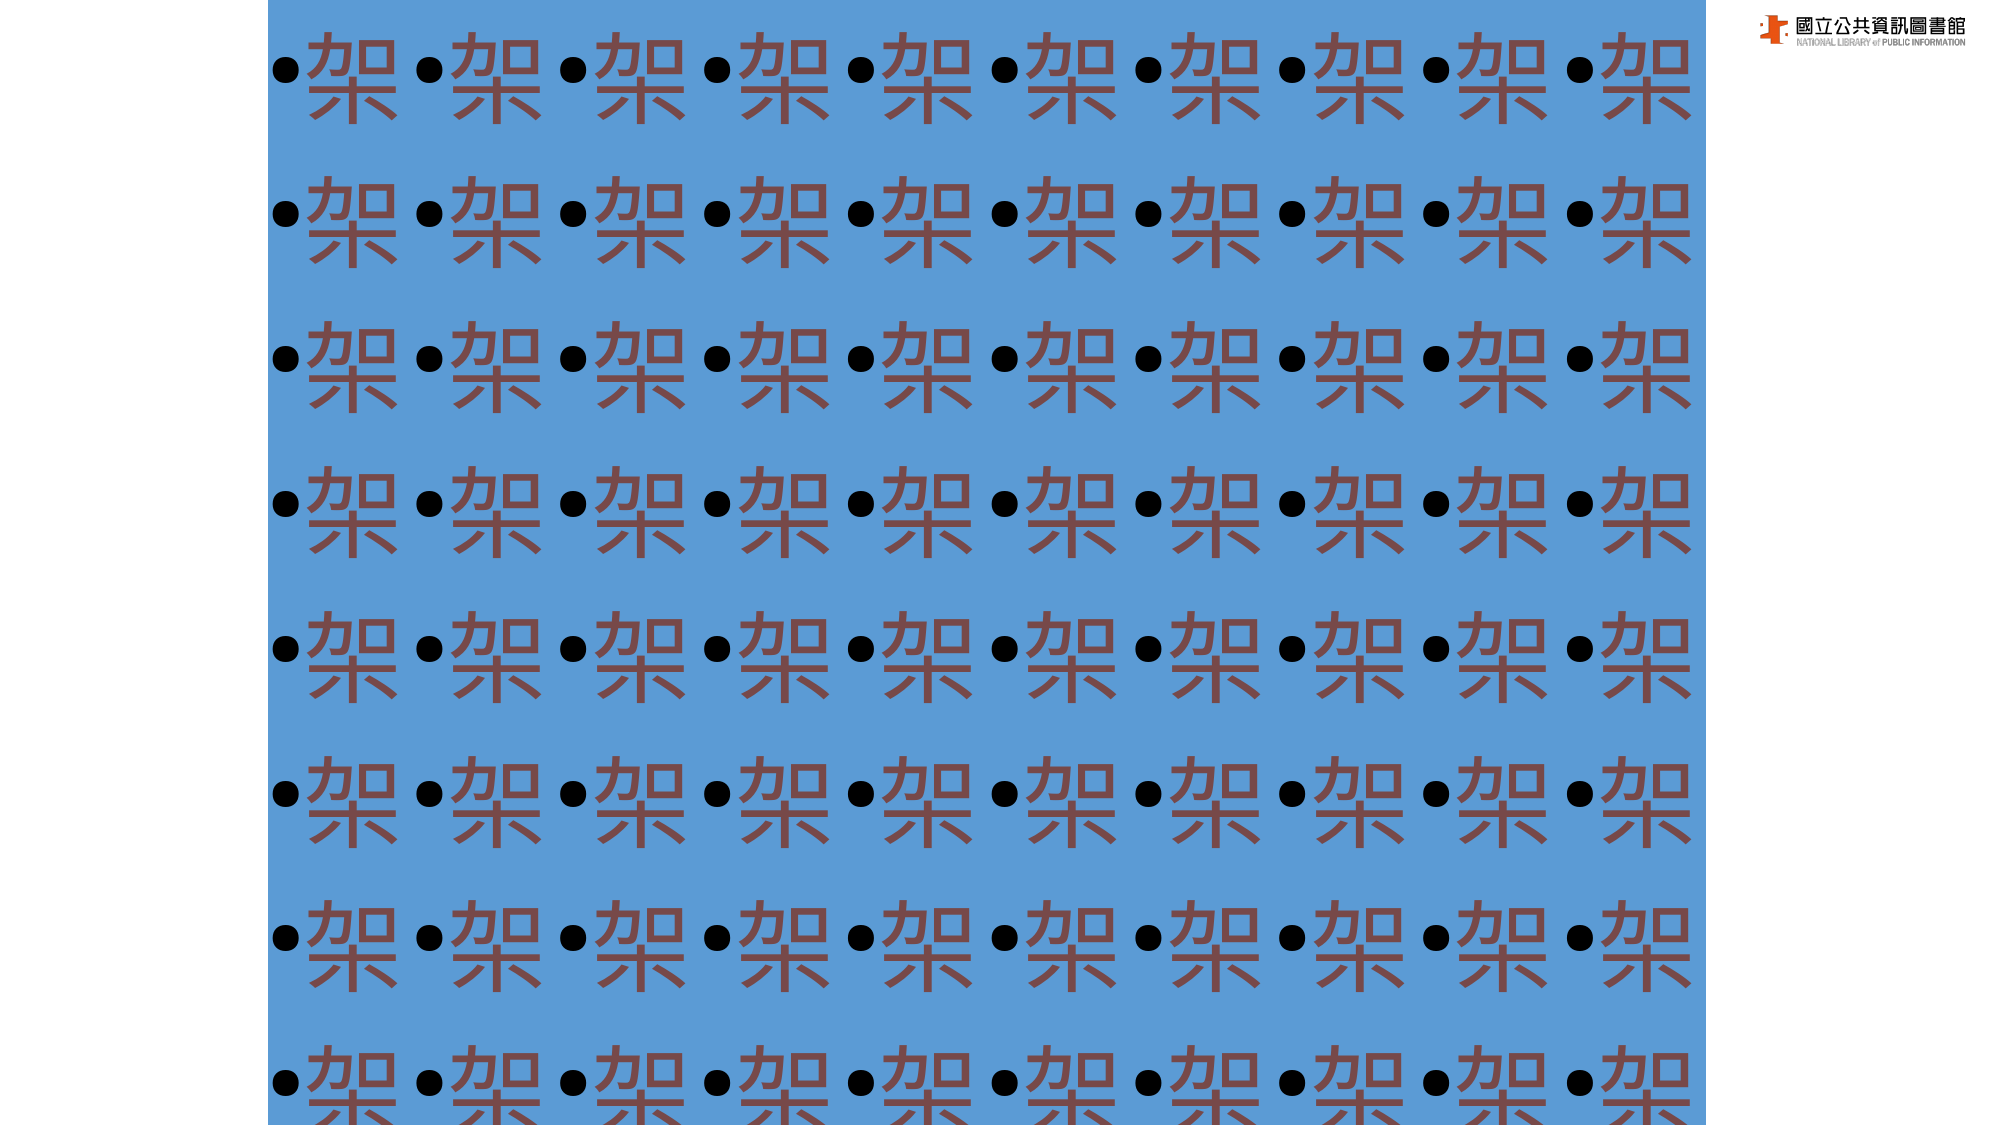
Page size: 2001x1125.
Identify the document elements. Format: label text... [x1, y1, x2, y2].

table_cell 架 [555, 1014, 699, 1125]
table_cell 架 [843, 145, 987, 290]
table_cell 架 [1131, 290, 1274, 434]
table_cell 架 [268, 724, 412, 869]
table_cell 架 [555, 869, 699, 1014]
table_header 架 [555, 0, 699, 145]
table_cell 架 [699, 869, 843, 1014]
table_cell 架 [843, 724, 987, 869]
table_cell 架 [1562, 290, 1706, 434]
table_header 架 [412, 0, 555, 145]
table_cell 架 [1418, 434, 1562, 579]
table_cell 架 [555, 724, 699, 869]
table_cell 架 [1131, 145, 1274, 290]
table_cell 架 [268, 579, 412, 724]
table_cell 架 [843, 434, 987, 579]
table_cell 架 [699, 1014, 843, 1125]
table_cell 架 [987, 724, 1131, 869]
table_cell 架 [1418, 869, 1562, 1014]
table_cell 架 [843, 869, 987, 1014]
table_cell 架 [1418, 579, 1562, 724]
table_cell 架 [412, 290, 555, 434]
table_cell 架 [1562, 579, 1706, 724]
table_cell 架 [412, 145, 555, 290]
table_cell 架 [843, 1014, 987, 1125]
table_cell 架 [987, 290, 1131, 434]
table_cell 架 [268, 1014, 412, 1125]
table_cell 架 [987, 1014, 1131, 1125]
table_header 架 [268, 0, 412, 145]
table_header 架 [1131, 0, 1274, 145]
table_cell 架 [987, 434, 1131, 579]
table_cell 架 [1274, 724, 1418, 869]
table_cell 架 [987, 145, 1131, 290]
table_cell 架 [699, 145, 843, 290]
table_cell 架 [412, 724, 555, 869]
table_header 架 [843, 0, 987, 145]
table_cell 架 [555, 145, 699, 290]
table_cell 架 [699, 290, 843, 434]
table_cell 架 [1562, 145, 1706, 290]
table_cell 架 [412, 434, 555, 579]
table_cell 架 [987, 579, 1131, 724]
table_header 架 [1274, 0, 1418, 145]
table_cell 架 [1274, 290, 1418, 434]
table_cell 架 [268, 434, 412, 579]
table_cell 架 [1418, 145, 1562, 290]
table_cell 架 [555, 290, 699, 434]
table_cell 架 [1562, 869, 1706, 1014]
table_cell 架 [1131, 434, 1274, 579]
table_cell 架 [268, 290, 412, 434]
table_cell 架 [1274, 1014, 1418, 1125]
table_cell 架 [1274, 579, 1418, 724]
table_header 架 [987, 0, 1131, 145]
table_cell 架 [1131, 869, 1274, 1014]
table_cell 架 [412, 579, 555, 724]
table_cell 架 [699, 724, 843, 869]
table_cell 架 [987, 869, 1131, 1014]
table_cell 架 [699, 434, 843, 579]
table_cell 架 [1562, 434, 1706, 579]
table_cell 架 [1274, 869, 1418, 1014]
table_header 架 [1562, 0, 1706, 145]
table_cell 架 [555, 434, 699, 579]
table_cell 架 [843, 579, 987, 724]
table_cell 架 [1562, 724, 1706, 869]
table_cell 架 [1131, 579, 1274, 724]
table_cell 架 [1274, 145, 1418, 290]
table_cell 架 [699, 579, 843, 724]
table_cell 架 [1418, 1014, 1562, 1125]
table_cell 架 [412, 1014, 555, 1125]
table_cell 架 [268, 145, 412, 290]
table_cell 架 [1562, 1014, 1706, 1125]
table_cell 架 [1418, 724, 1562, 869]
table_cell 架 [1131, 1014, 1274, 1125]
table_cell 架 [268, 869, 412, 1014]
table_cell 架 [1418, 290, 1562, 434]
table_cell 架 [843, 290, 987, 434]
table_header 架 [699, 0, 843, 145]
table_cell 架 [1131, 724, 1274, 869]
table_header 架 [1418, 0, 1562, 145]
table_cell 架 [1274, 434, 1418, 579]
table_cell 架 [412, 869, 555, 1014]
table_cell 架 [555, 579, 699, 724]
